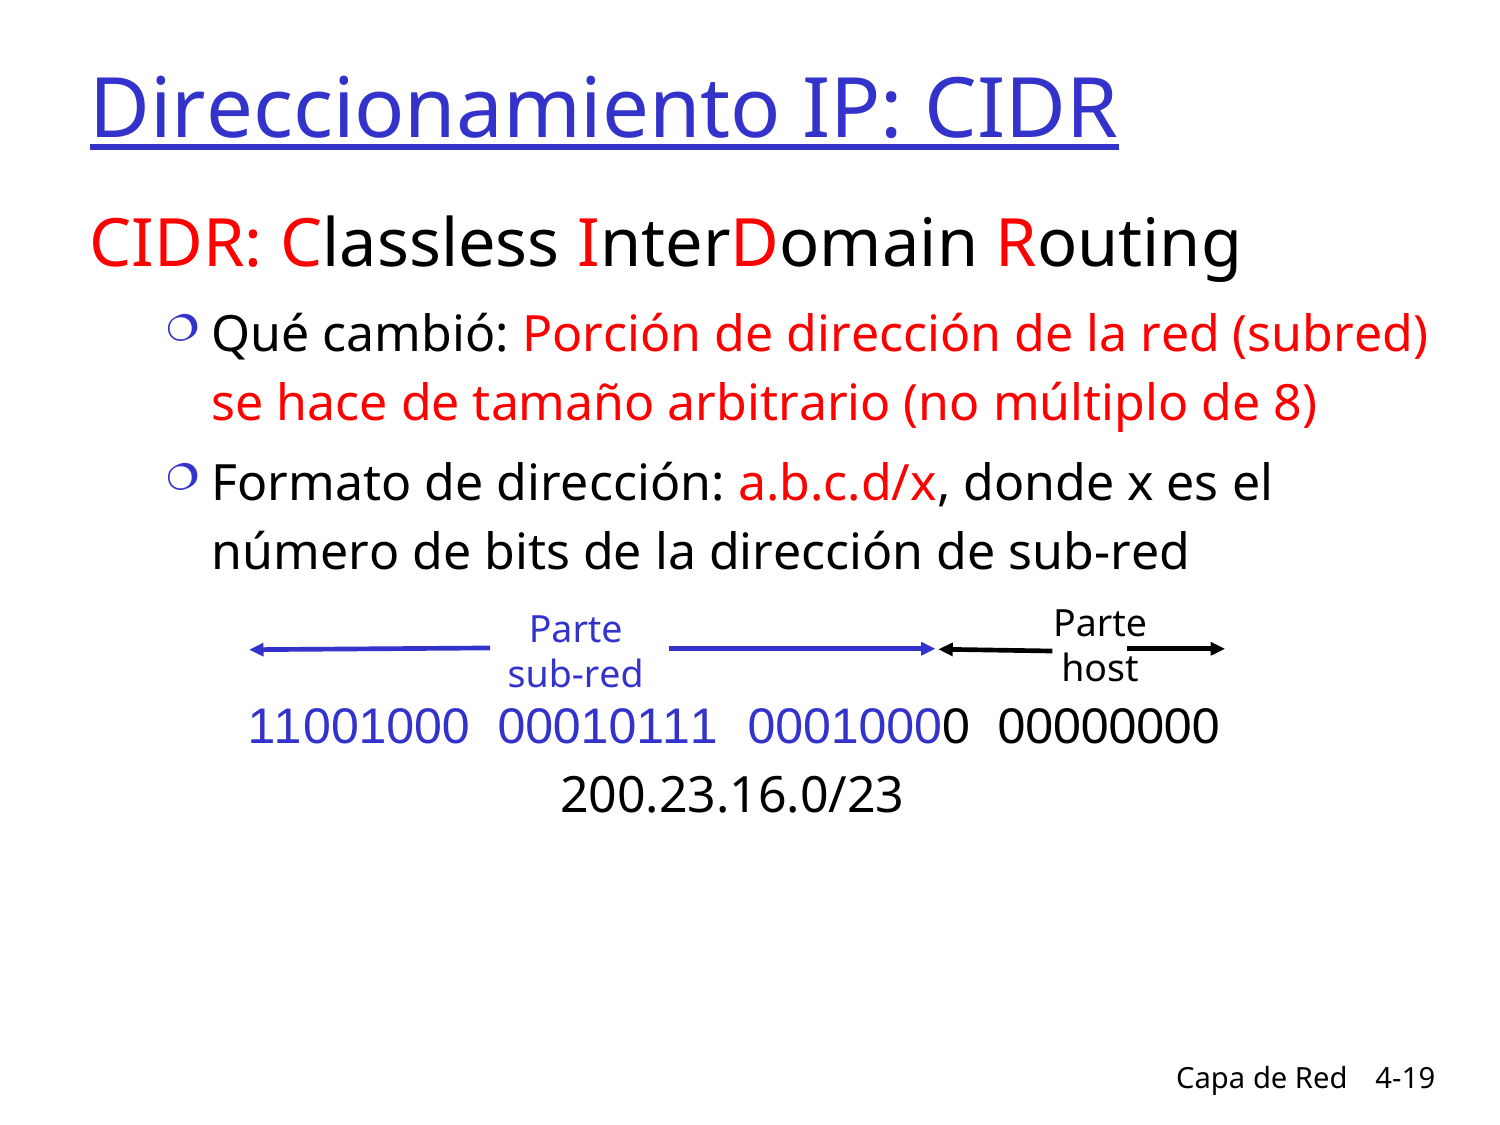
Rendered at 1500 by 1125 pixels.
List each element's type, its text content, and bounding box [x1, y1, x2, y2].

list CIDR: Classless InterDomain Routing Qué cambió: Porción de dirección de la red (subred) se hace de tamaño arbitrario (no múltiplo de 8) Formato de dirección: a.b.c.d/x, donde x es el número de bits de la dirección de sub-red [75, 187, 1463, 1044]
text_box Parte host [1038, 590, 1162, 697]
text_box 200.23.16.0/23 [545, 754, 920, 830]
title Direccionamiento IP: CIDR [75, 15, 1463, 187]
text_box Parte sub-red [492, 596, 659, 703]
text_box 11001000 00010111 00010000 00000000 [232, 685, 1235, 761]
